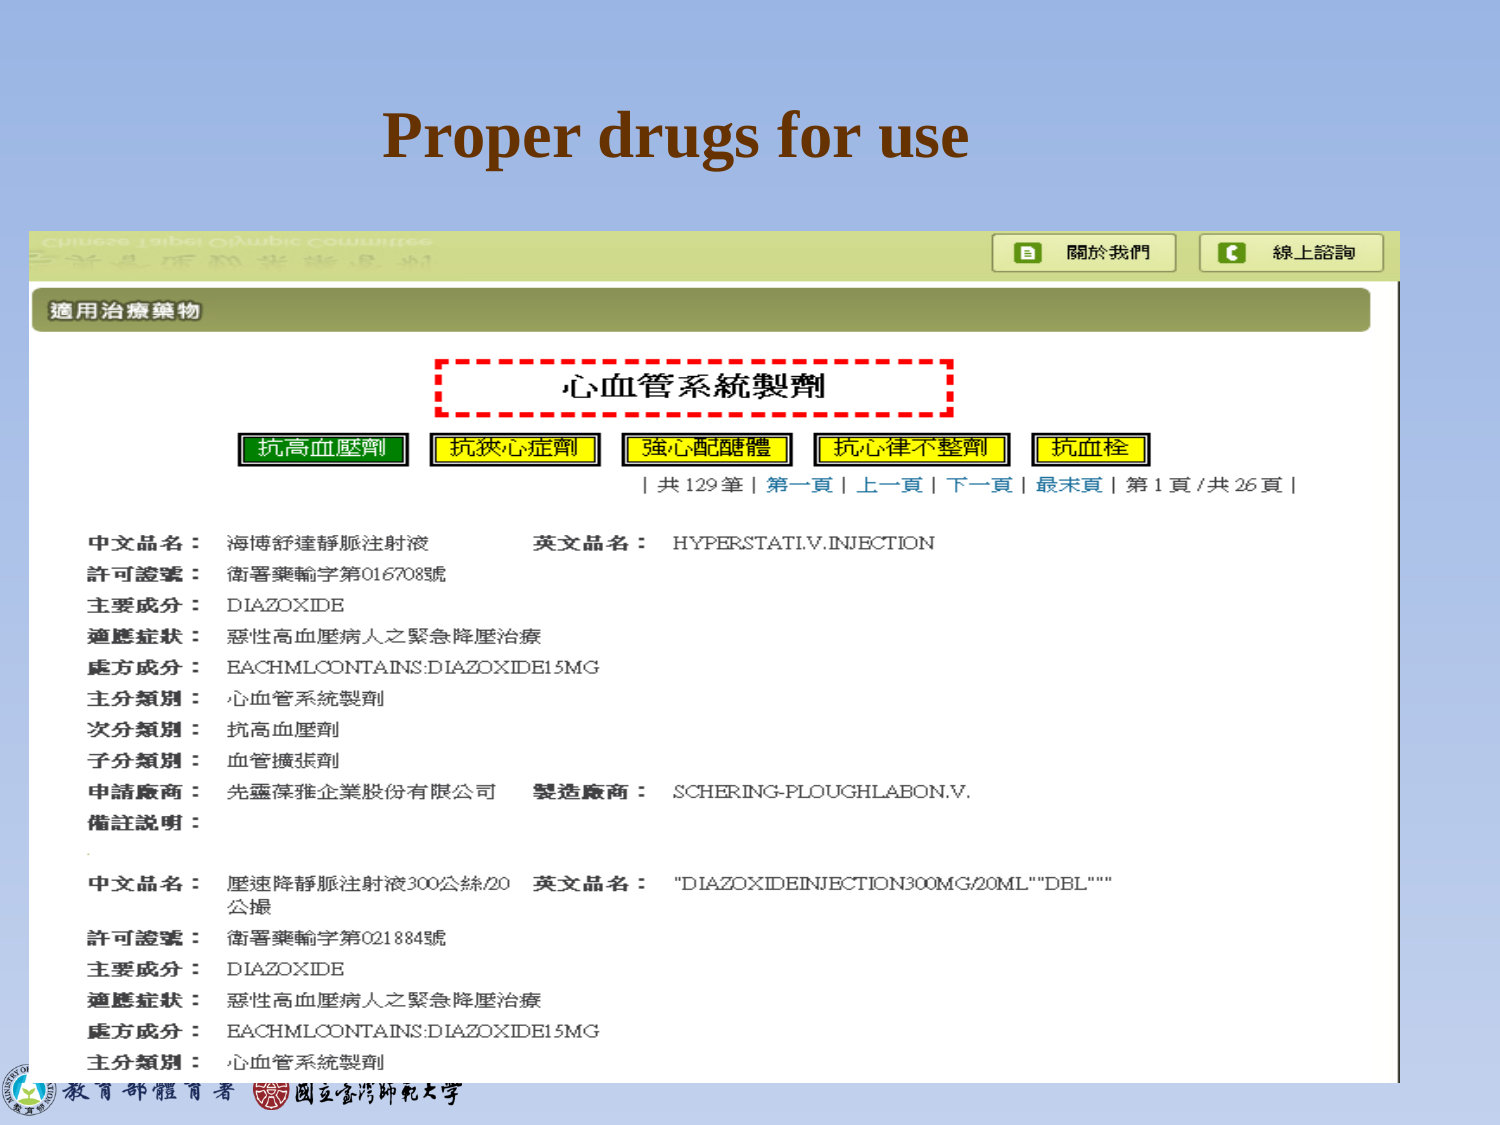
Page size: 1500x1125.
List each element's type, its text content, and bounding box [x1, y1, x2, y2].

title Proper drugs for use [75, 45, 1300, 197]
picture [29, 231, 1400, 1083]
